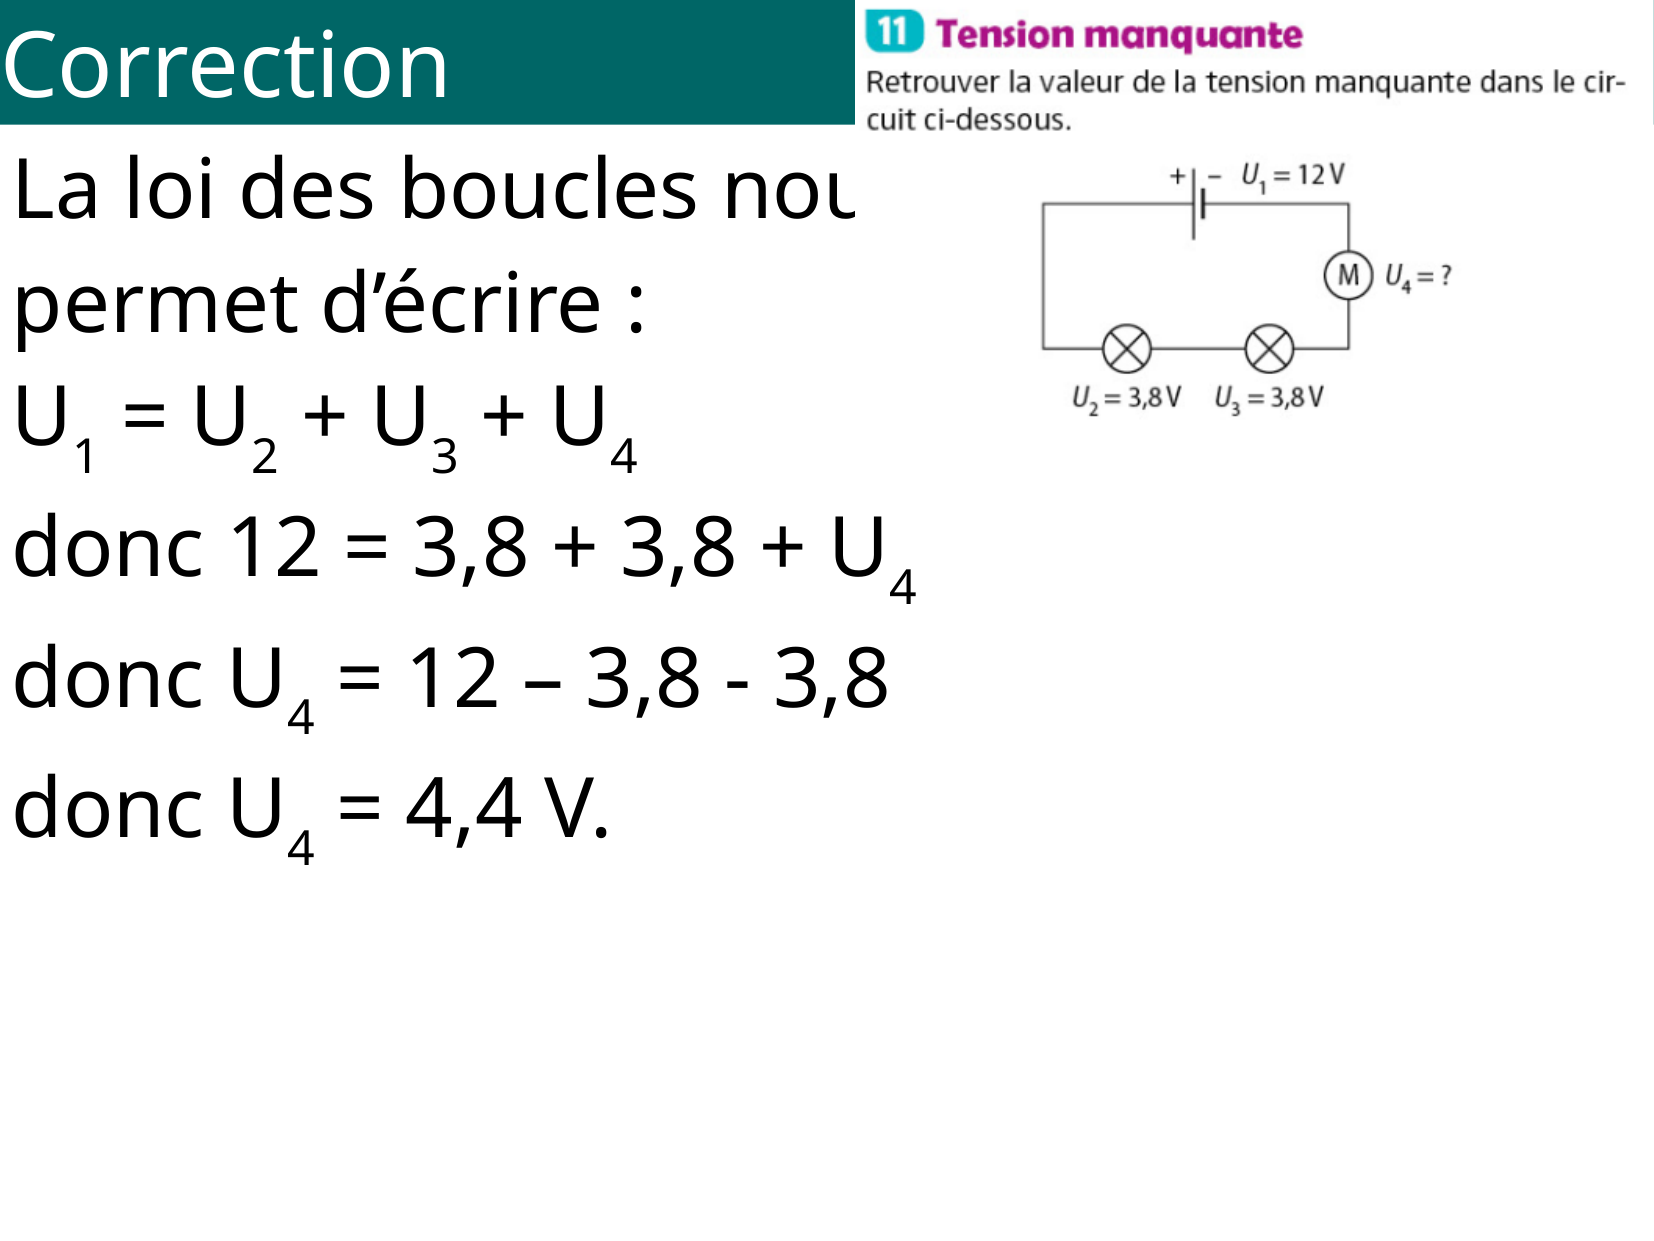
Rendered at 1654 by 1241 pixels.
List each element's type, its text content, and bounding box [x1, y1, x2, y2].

picture [855, 0, 1654, 432]
subtitle La loi des boucles nous permet d’écrire : U1 = U2 + U3 + U4 donc 12 = 3,8 + 3,8 + U4 donc U4 = 12 – 3,8 - 3,8 donc U4 = 4,4 V. [11, 129, 1642, 1229]
title Correction [0, 4, 855, 120]
